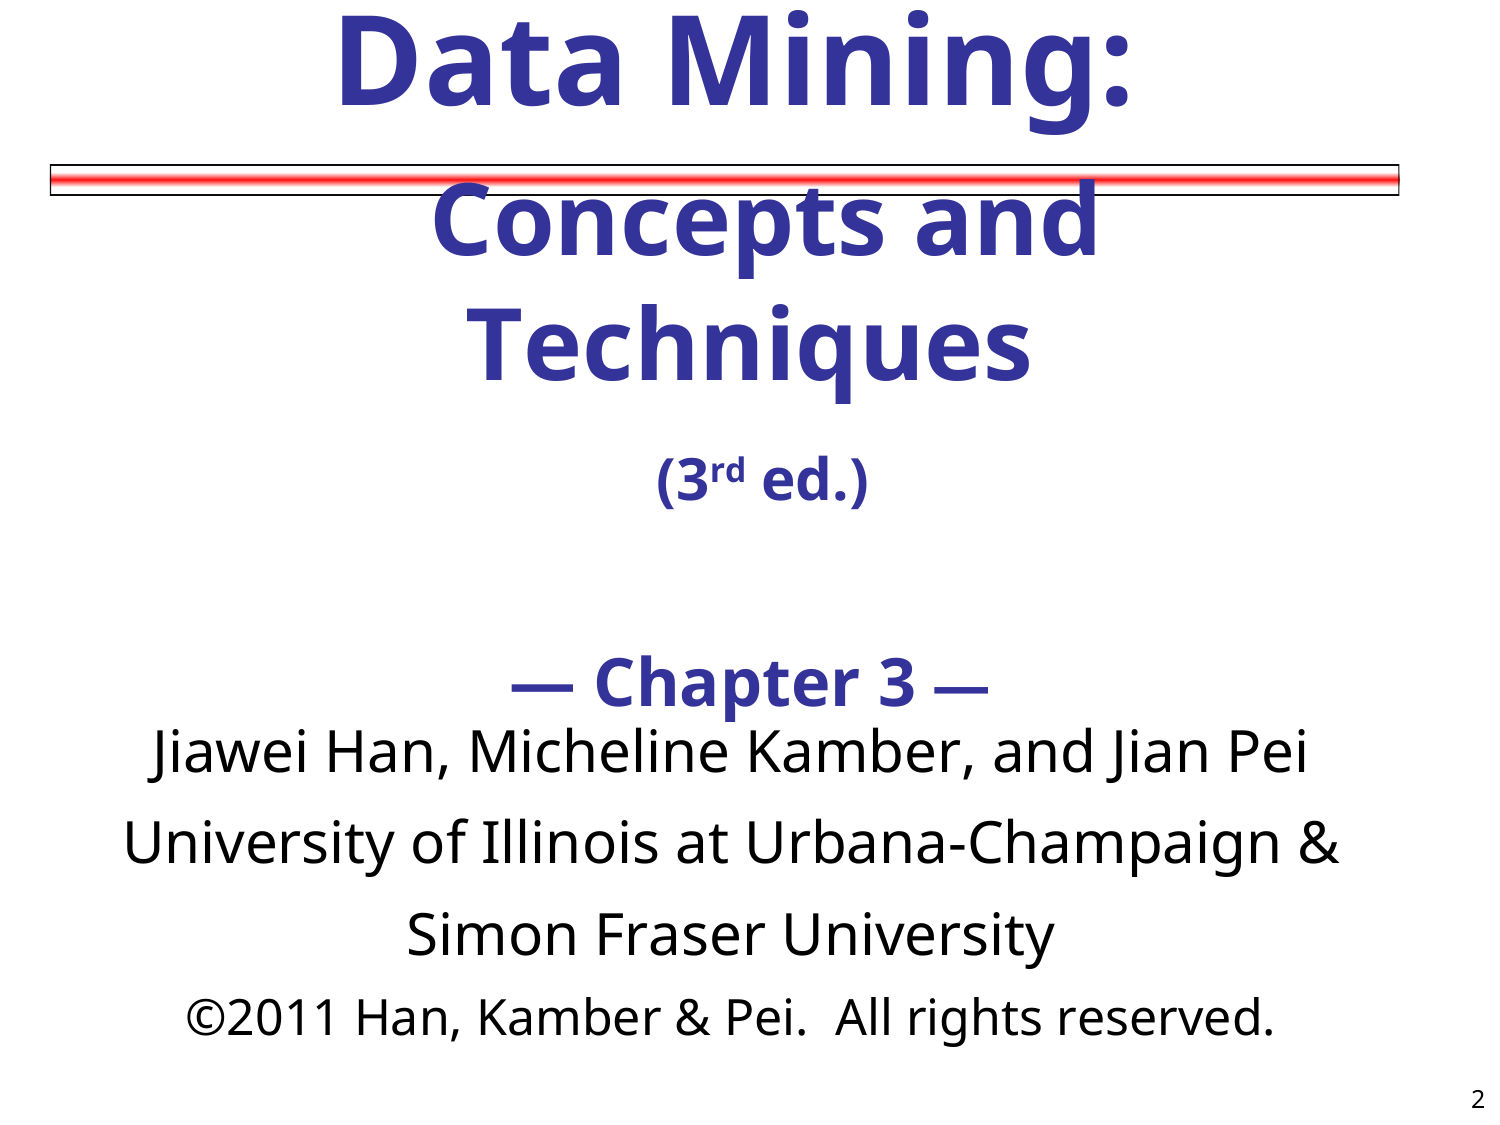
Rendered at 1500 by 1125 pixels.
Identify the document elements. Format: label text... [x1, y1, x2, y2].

text_box <number> [1187, 1062, 1500, 1125]
title Data Mining: Concepts and Techniques (3rd ed.) — Chapter 3 — [87, 0, 1413, 699]
list Jiawei Han, Micheline Kamber, and Jian Pei University of Illinois at Urbana-Champaign & Simon Fraser University ©2011 Han, Kamber & Pei. All rights reserved. [49, 699, 1413, 1076]
